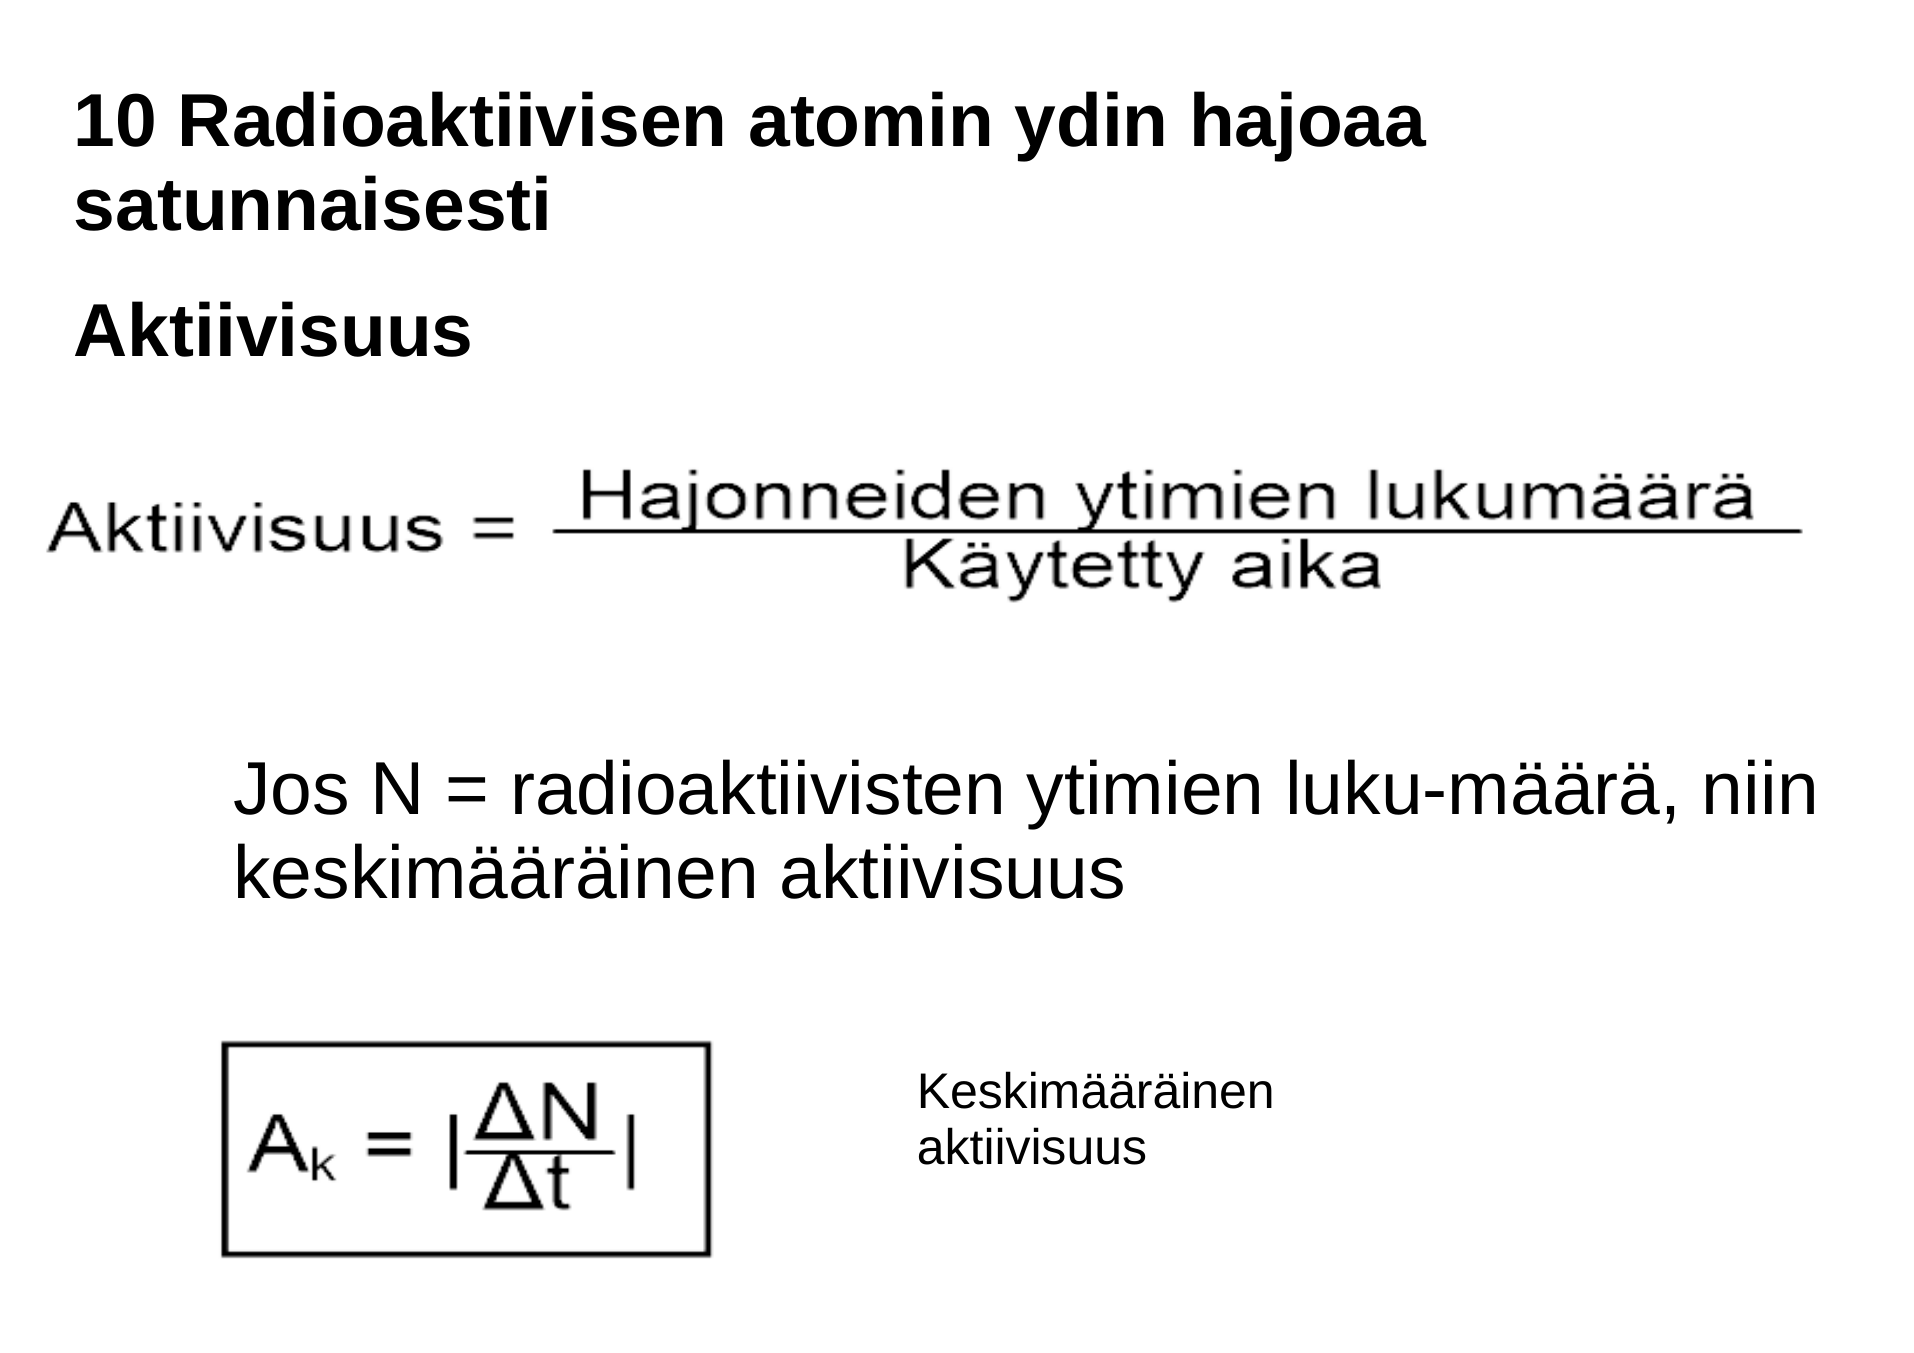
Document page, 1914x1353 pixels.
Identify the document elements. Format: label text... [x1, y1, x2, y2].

text_box Keskimääräinen aktiivisuus [902, 1056, 1561, 1255]
picture [198, 1011, 738, 1276]
picture [0, 410, 1890, 632]
text_box 10 Radioaktiivisen atomin ydin hajoaa satunnaisesti Aktiivisuus [59, 70, 1611, 380]
text_box Jos N = radioaktiivisten ytimien luku-määrä, niin keskimääräinen aktiivisuus [218, 739, 1846, 941]
